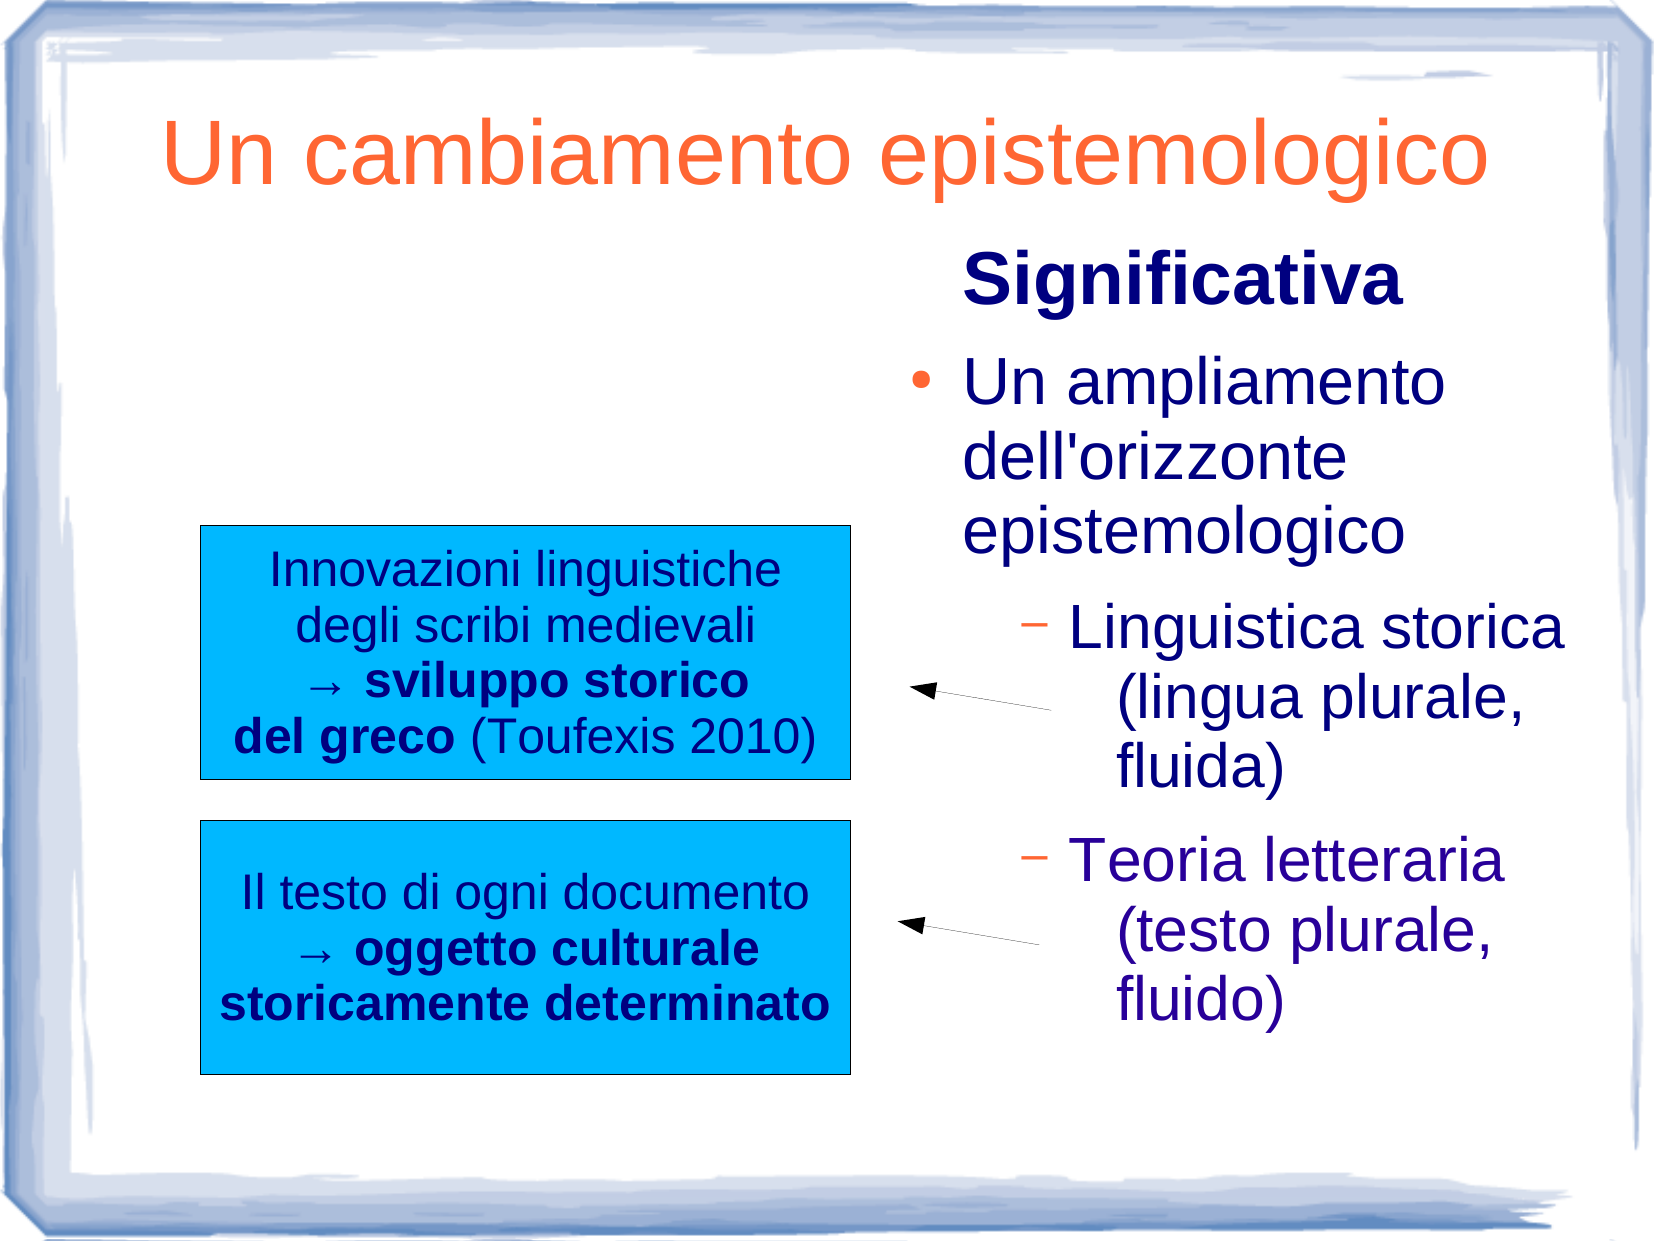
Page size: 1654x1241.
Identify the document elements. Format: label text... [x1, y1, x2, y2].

text_box Innovazioni linguistiche degli scribi medievali → sviluppo storico del greco (Toufexis 2010) [200, 525, 851, 780]
title Un cambiamento epistemologico [82, 49, 1571, 257]
list Significativa Un ampliamento dell'orizzonte epistemologico Linguistica storica (lingua plurale, fluida) Teoria letteraria (testo plurale, fluido) [891, 236, 1619, 1034]
text_box Il testo di ogni documento → oggetto culturale storicamente determinato [200, 820, 851, 1075]
picture [0, 0, 1654, 1241]
